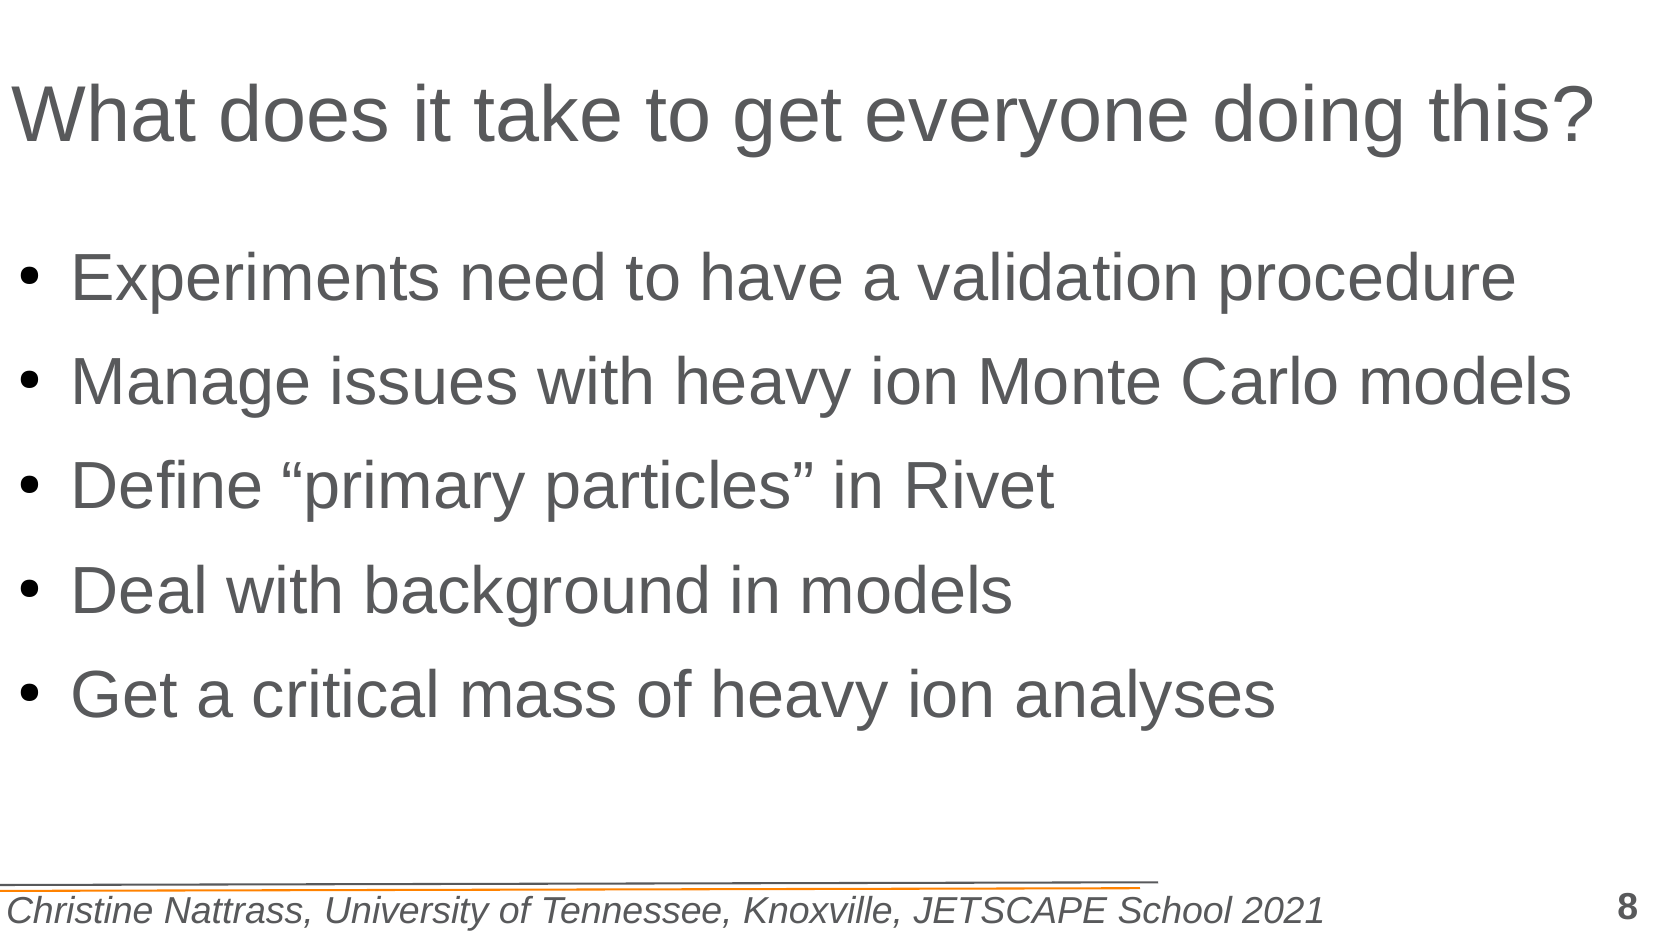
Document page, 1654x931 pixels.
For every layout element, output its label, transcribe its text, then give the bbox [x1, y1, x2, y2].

title What does it take to get everyone doing this? [11, 70, 1636, 159]
list Experiments need to have a validation procedure Manage issues with heavy ion Monte Carlo models Define “primary particles” in Rivet Deal with background in models Get a critical mass of heavy ion analyses [0, 240, 1636, 883]
